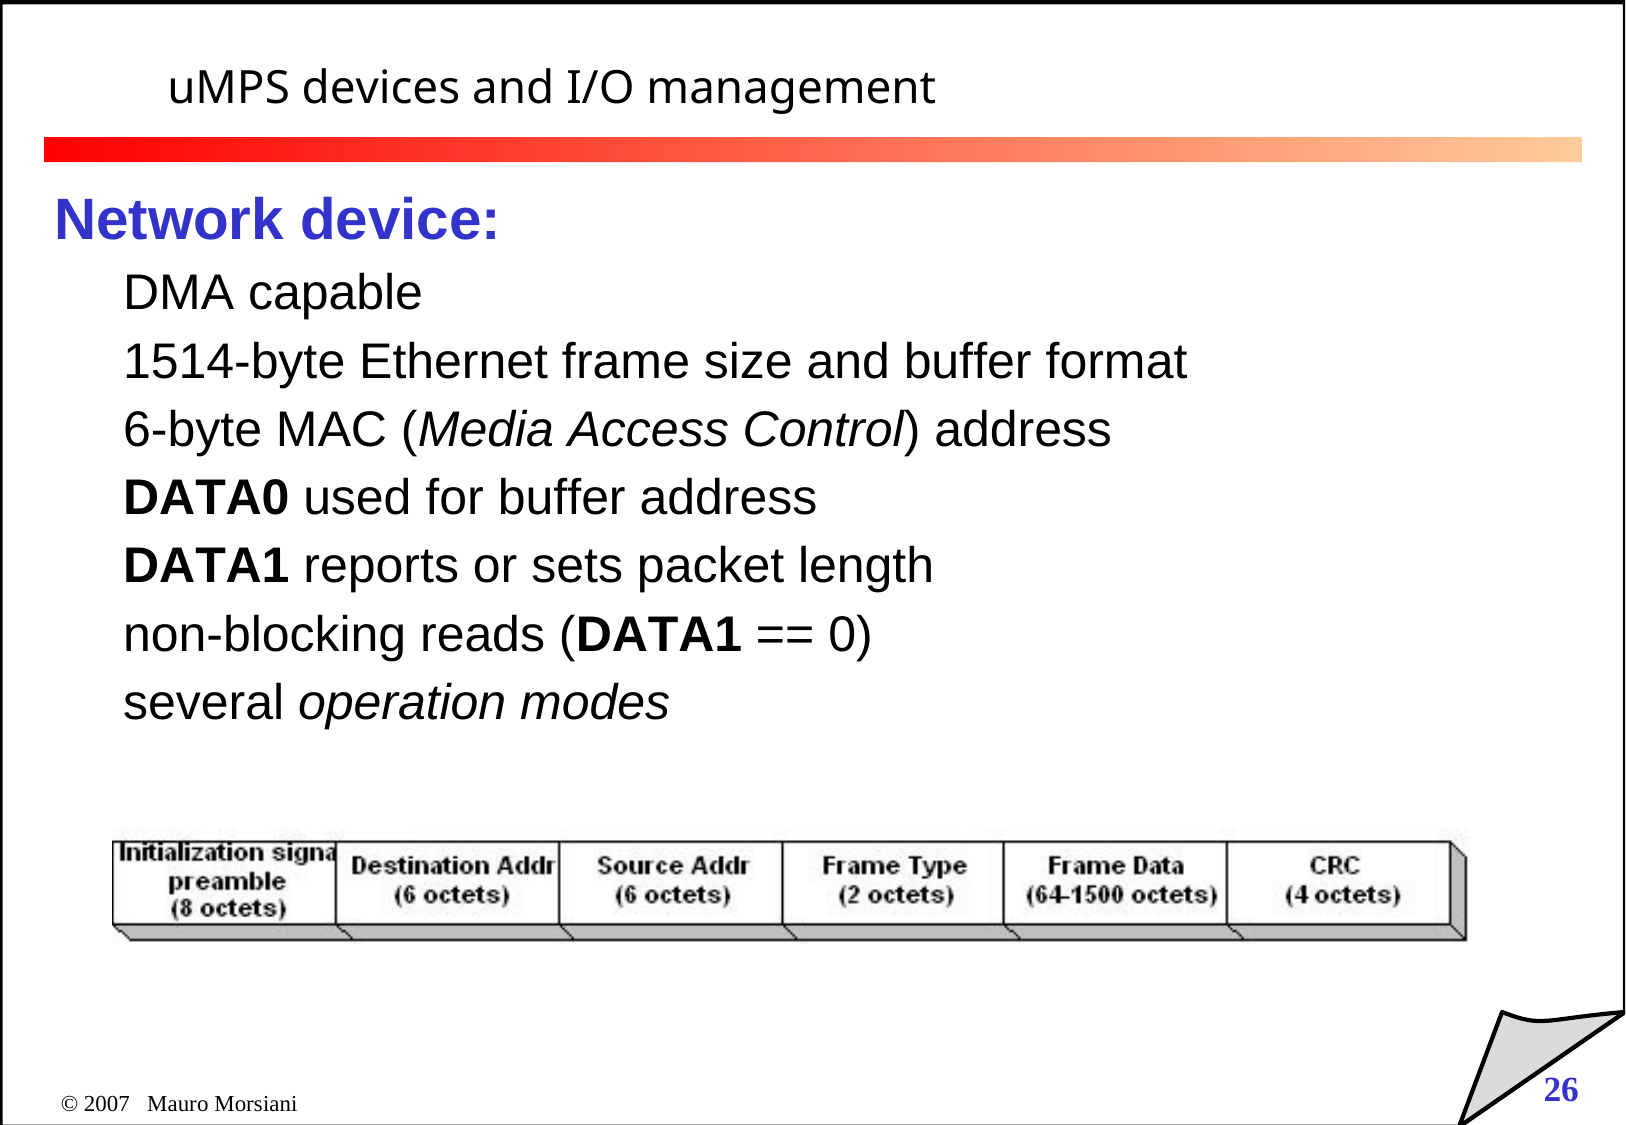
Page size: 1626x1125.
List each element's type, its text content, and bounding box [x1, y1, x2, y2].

list Network device: DMA capable 1514-byte Ethernet frame size and buffer format 6-byte MAC (Media Access Control) address DATA0 used for buffer address DATA1 reports or sets packet length non-blocking reads (DATA1 == 0) several operation modes [54, 187, 1569, 1059]
title uMPS devices and I/O management [37, 44, 1587, 130]
